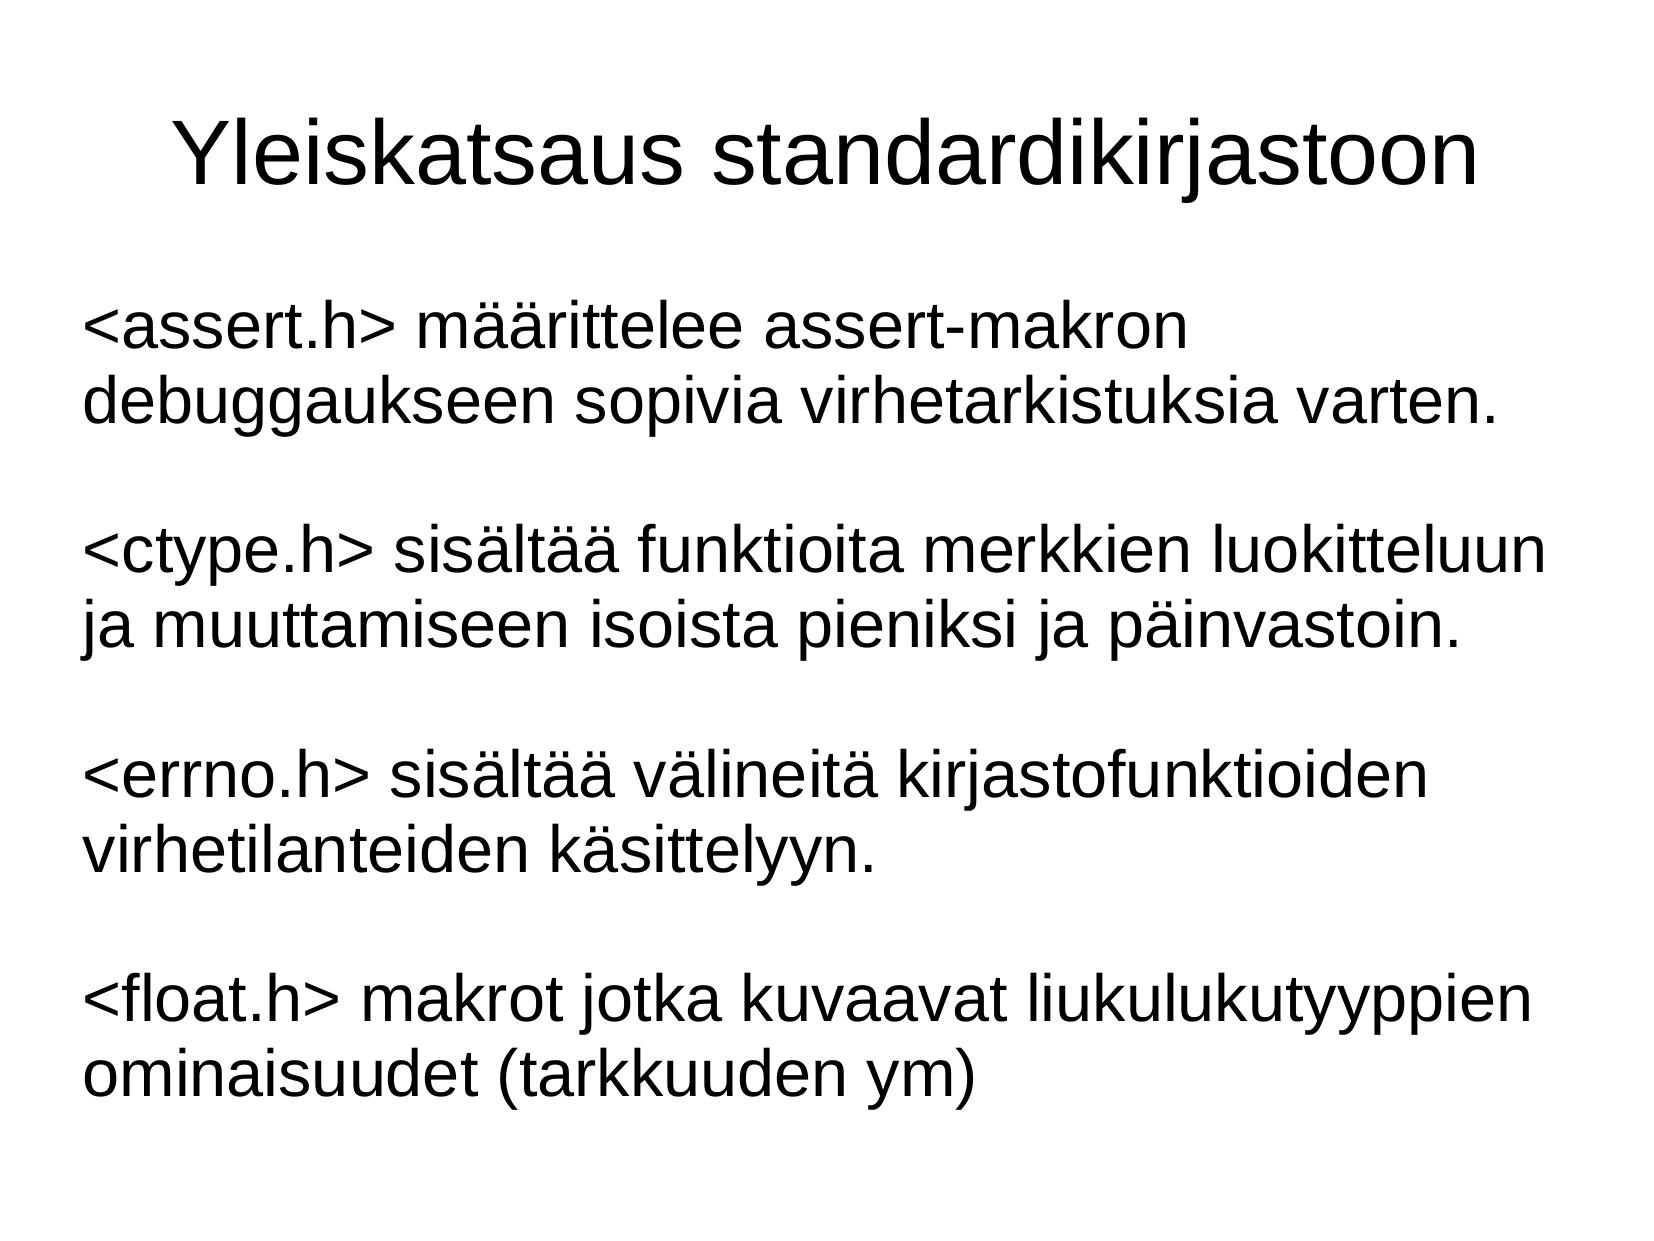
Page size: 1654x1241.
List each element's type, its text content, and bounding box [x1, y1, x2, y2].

title Yleiskatsaus standardikirjastoon [82, 56, 1571, 250]
subtitle <assert.h> määrittelee assert-makron debuggaukseen sopivia virhetarkistuksia varten. <ctype.h> sisältää funktioita merkkien luokitteluun ja muuttamiseen isoista pieniksi ja päinvastoin. <errno.h> sisältää välineitä kirjastofunktioiden virhetilanteiden käsittelyyn. <float.h> makrot jotka kuvaavat liukulukutyyppien ominaisuudet (tarkkuuden ym) [82, 288, 1571, 1111]
